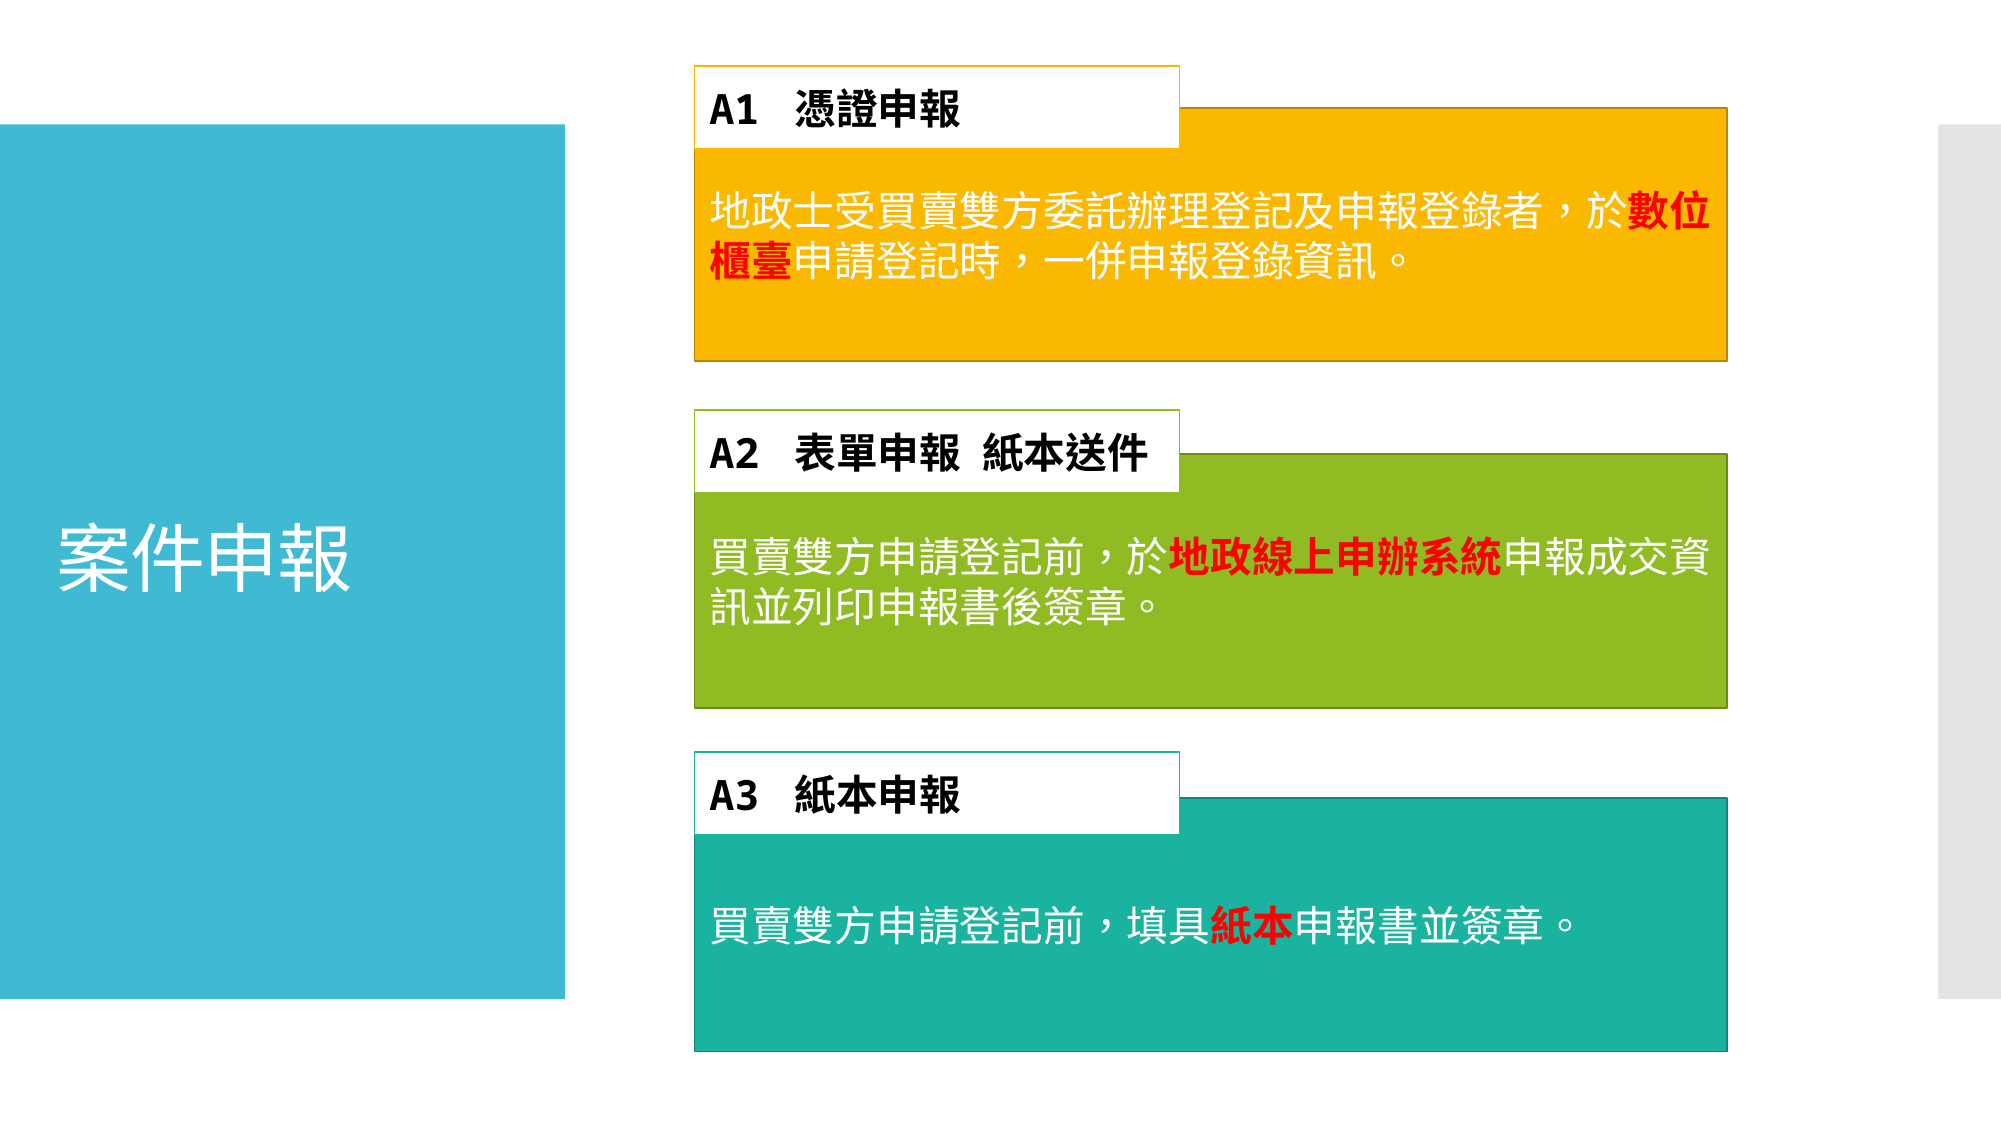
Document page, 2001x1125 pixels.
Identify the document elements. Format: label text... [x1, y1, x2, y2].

text_box 買賣雙方申請登記前，於地政線上申辦系統申報成交資訊並列印申報書後簽章。 [694, 454, 1728, 708]
text_box 地政士受買賣雙方委託辦理登記及申報登錄者，於數位櫃臺申請登記時，一併申報登錄資訊。 [694, 107, 1728, 362]
text_box A1 憑證申報 [694, 66, 1180, 150]
text_box 買賣雙方申請登記前，填具紙本申報書並簽章。 [694, 798, 1728, 1052]
text_box A3 紙本申報 [694, 752, 1180, 836]
text_box A2 表單申報 紙本送件 [694, 409, 1180, 493]
title 案件申報 [41, 184, 525, 940]
